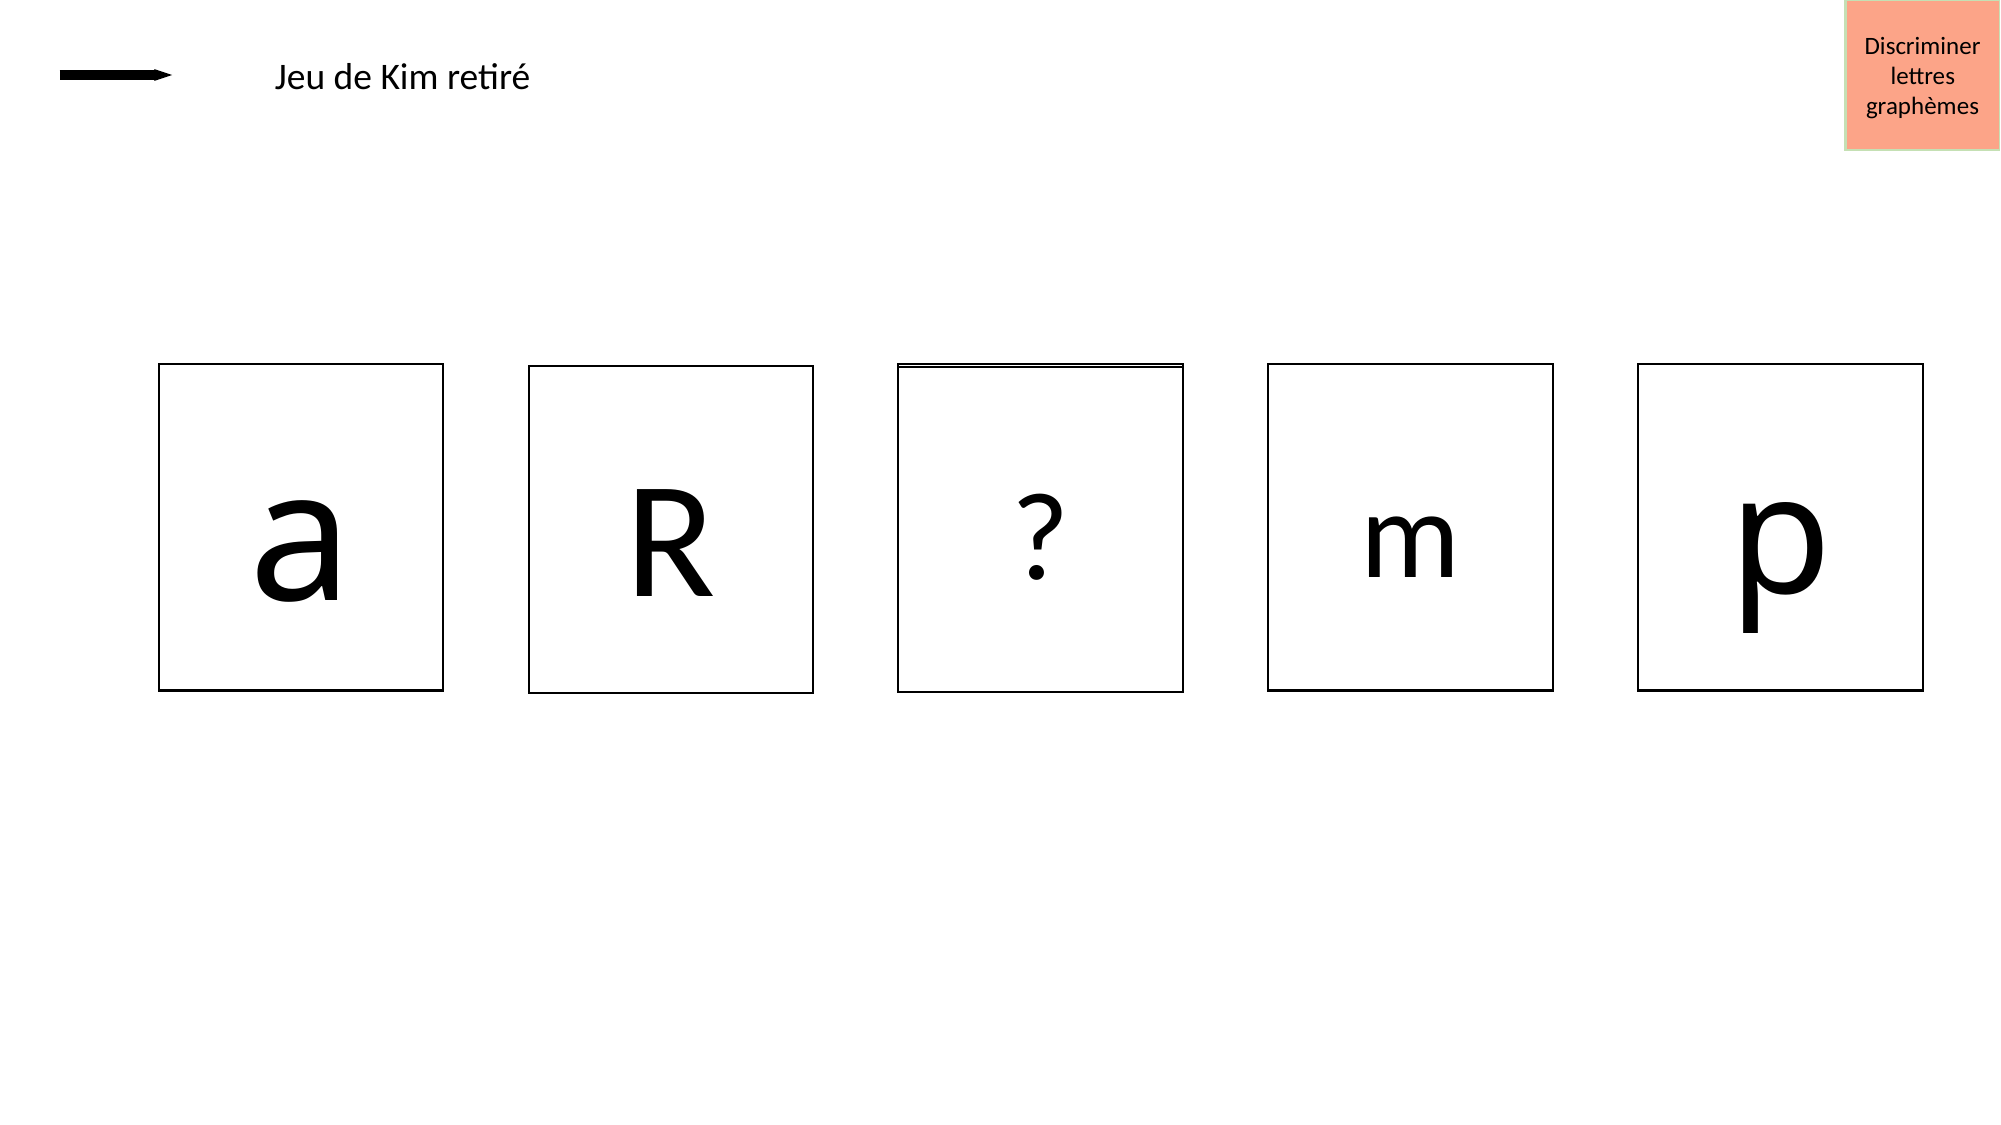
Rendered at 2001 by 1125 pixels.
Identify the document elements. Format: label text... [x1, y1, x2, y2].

text_box R [529, 366, 813, 693]
text_box ? [898, 367, 1183, 692]
text_box Discriminer lettres graphèmes [1846, 0, 2000, 150]
text_box p [1638, 364, 1923, 690]
text_box Jeu de Kim retiré [260, 45, 813, 105]
text_box m [1268, 364, 1553, 690]
text_box a [159, 364, 443, 690]
